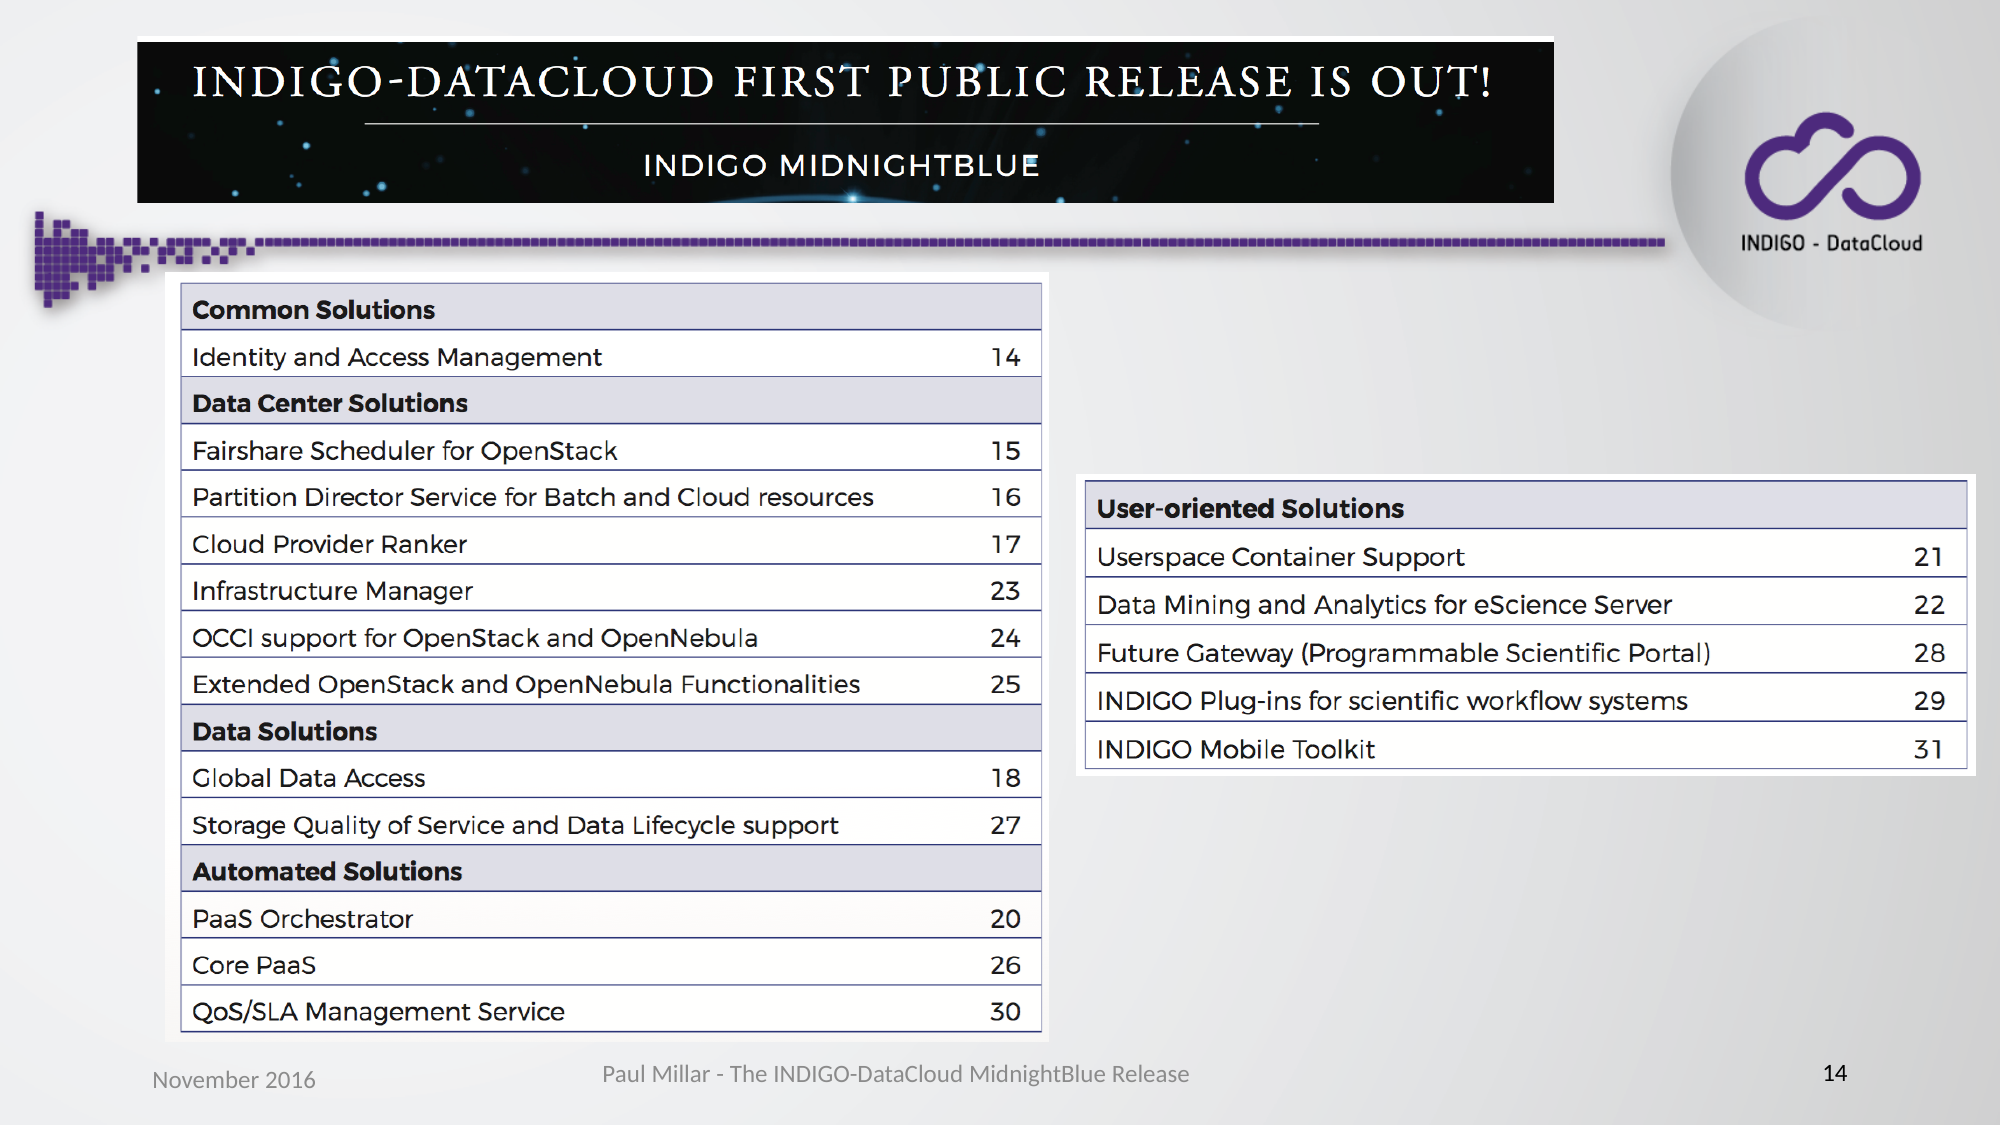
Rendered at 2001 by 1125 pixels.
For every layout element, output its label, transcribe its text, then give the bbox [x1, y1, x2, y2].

picture [0, 0, 2000, 1125]
title Index of Services [137, 55, 1863, 273]
footer Paul Millar - The INDIGO-DataCloud MidnightBlue Release [587, 1042, 1413, 1103]
slide_number <number> [1702, 1041, 1863, 1102]
slide_number November 2016 [137, 1048, 588, 1109]
